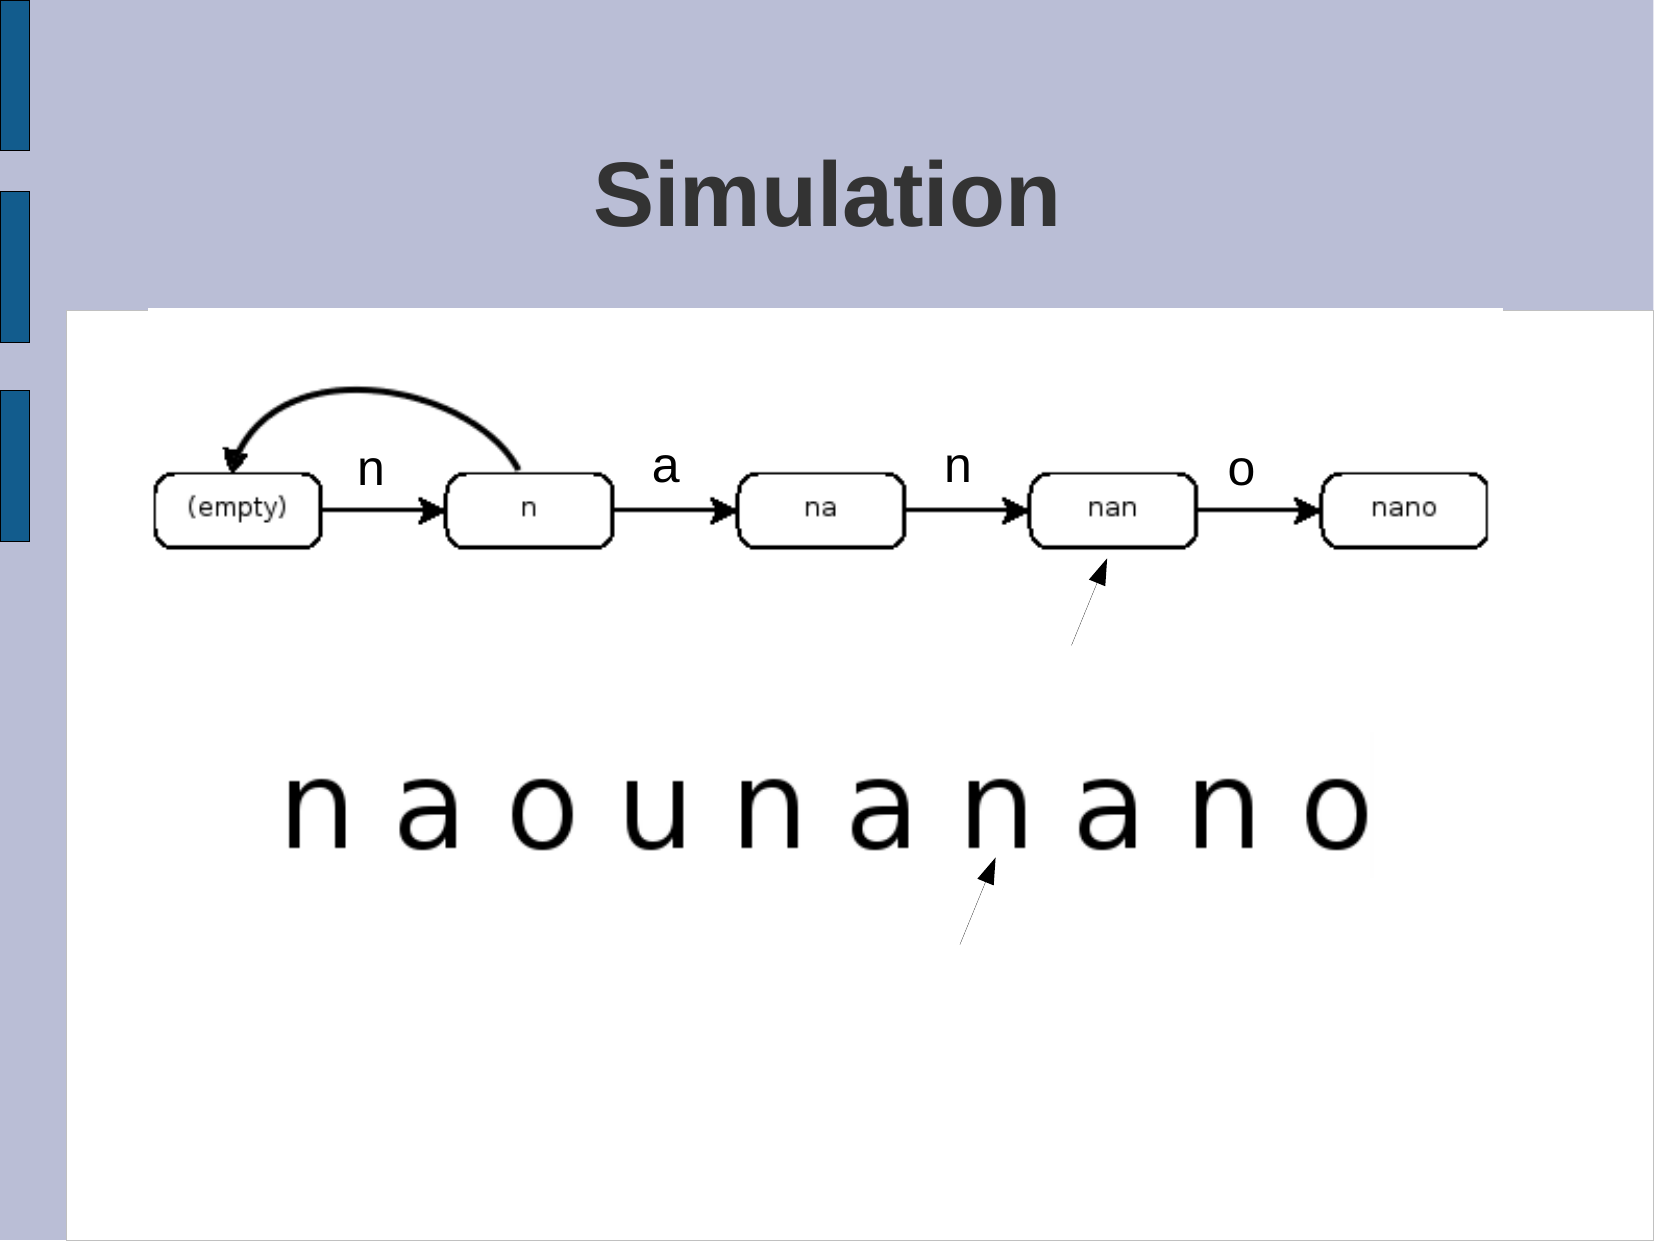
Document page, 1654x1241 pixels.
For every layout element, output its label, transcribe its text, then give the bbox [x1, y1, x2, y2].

picture [148, 308, 1503, 934]
text_box a [651, 437, 680, 494]
text_box n [944, 437, 973, 494]
text_box o [1227, 439, 1256, 496]
title Simulation [121, 91, 1534, 299]
text_box n [357, 439, 385, 496]
